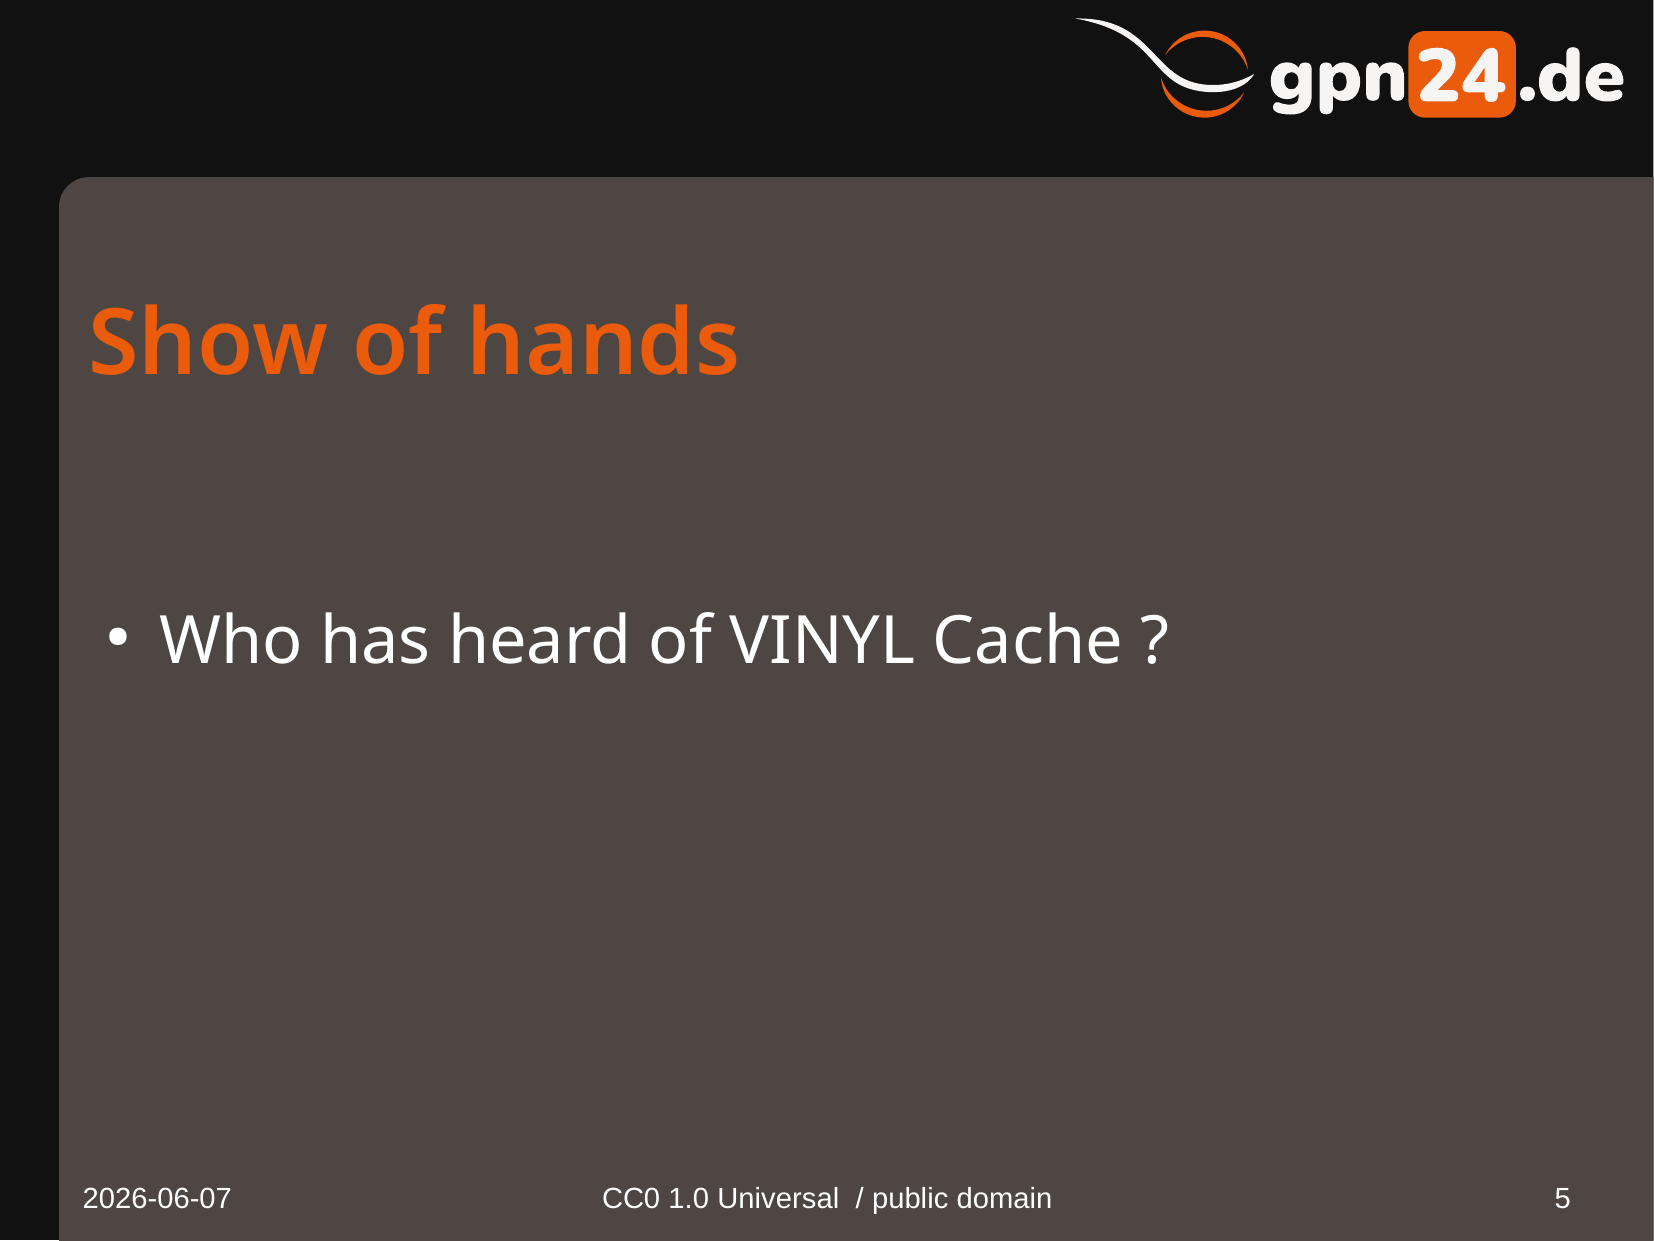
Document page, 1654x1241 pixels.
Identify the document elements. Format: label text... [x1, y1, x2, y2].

title Show of hands [88, 235, 1577, 443]
list Who has heard of VINYL Cache ? [88, 472, 1577, 1192]
